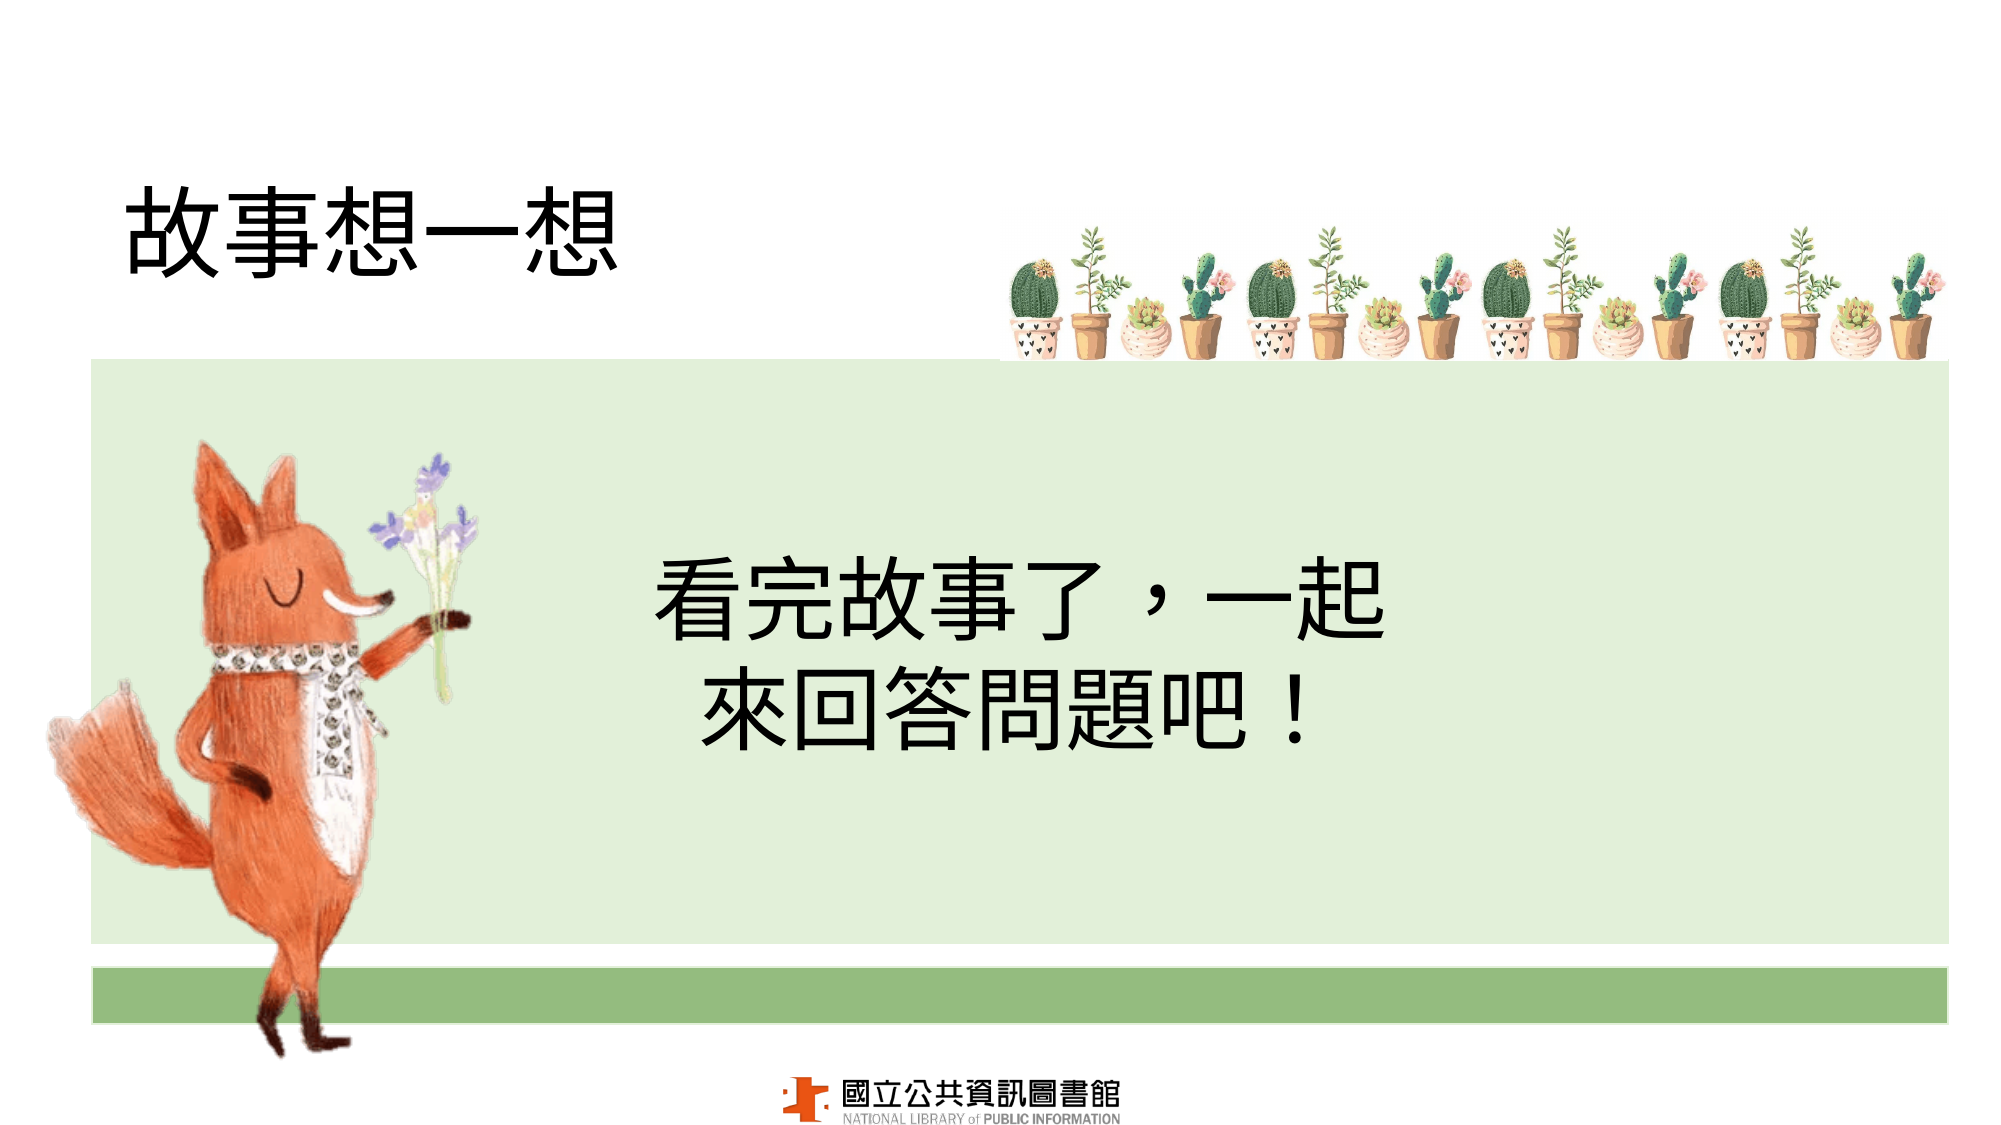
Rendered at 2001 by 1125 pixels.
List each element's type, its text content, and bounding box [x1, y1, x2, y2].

text_box 故事想一想 [108, 162, 921, 298]
picture [0, 326, 646, 1062]
text_box [646, 966, 1948, 1024]
text_box 看完故事了，一起 來回答問題吧！ [646, 360, 1948, 943]
picture [1000, 207, 1948, 361]
picture [781, 1075, 1121, 1125]
